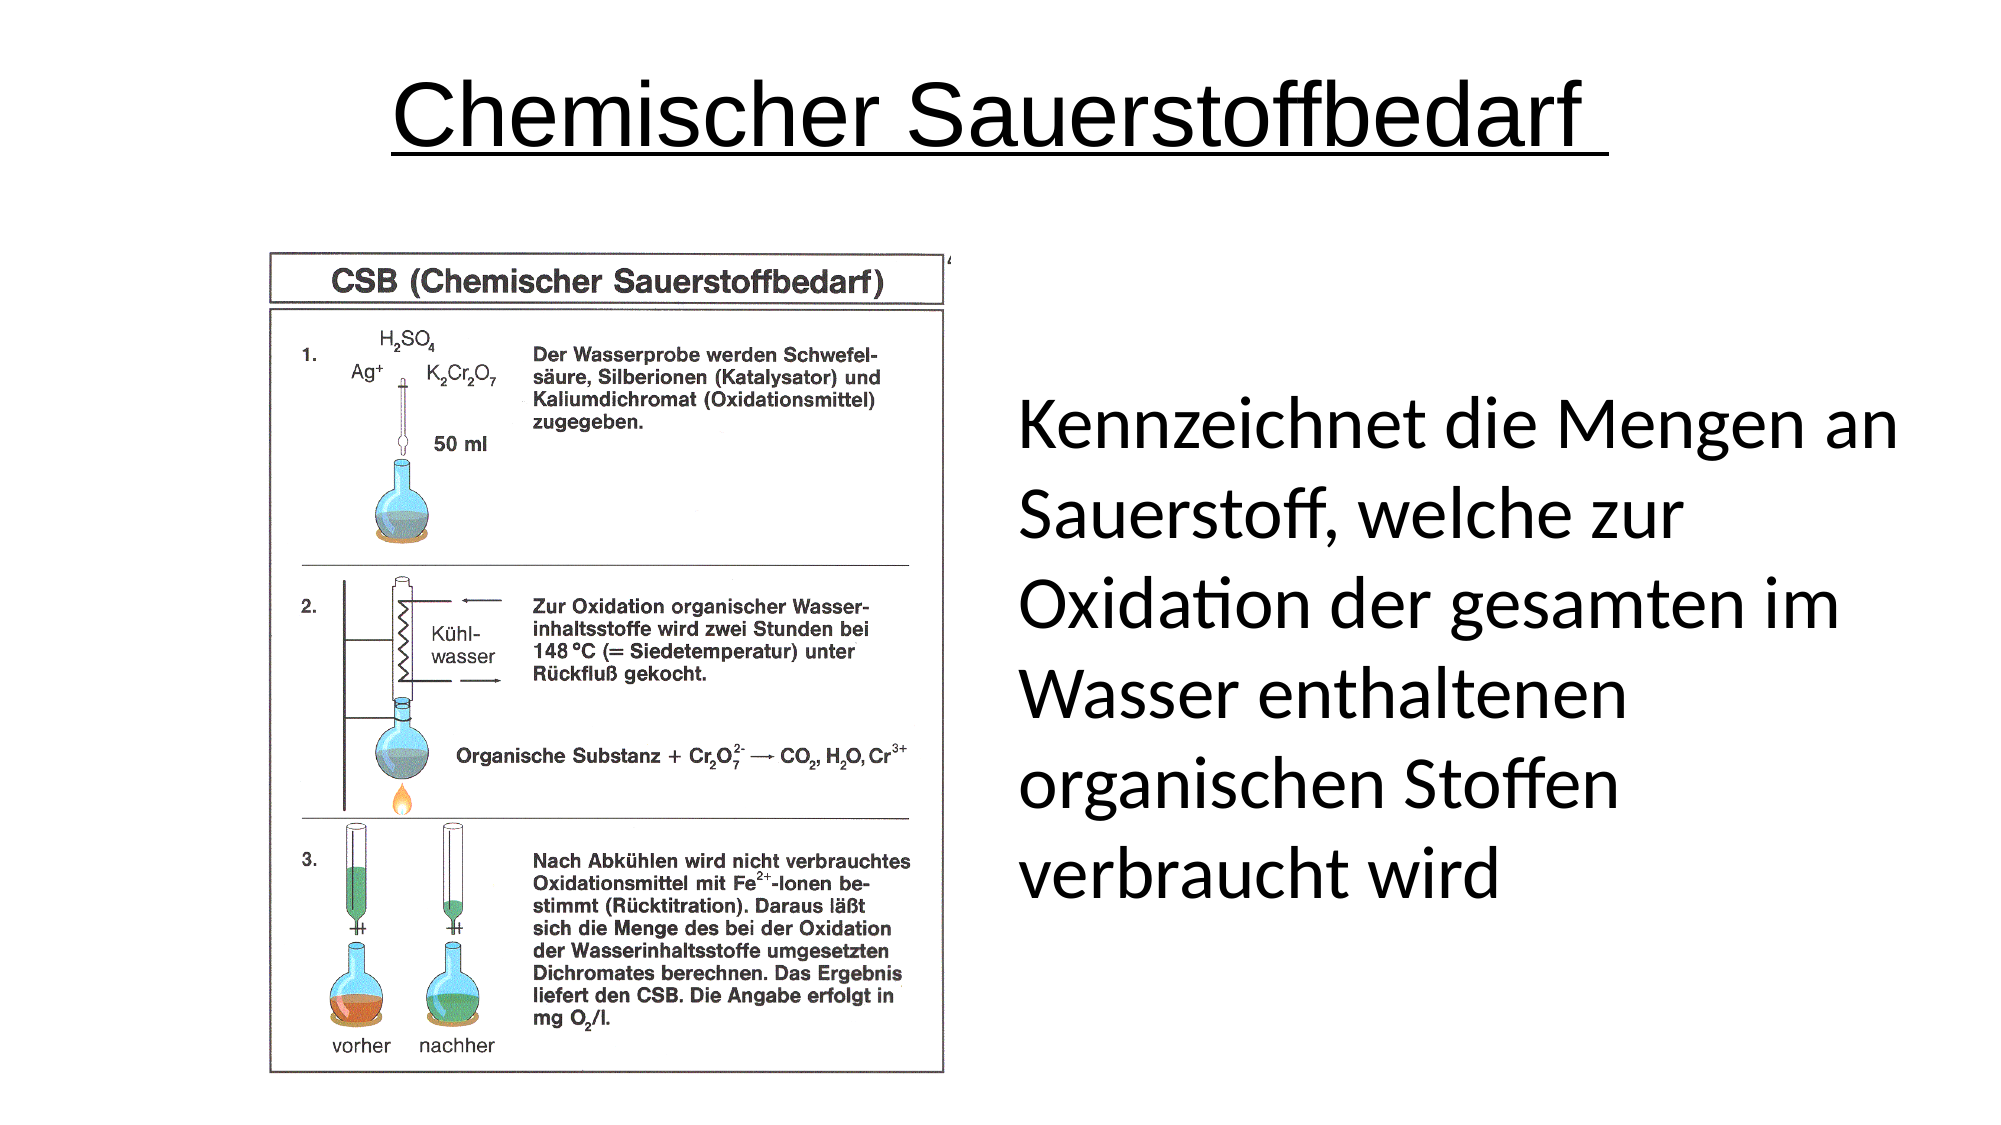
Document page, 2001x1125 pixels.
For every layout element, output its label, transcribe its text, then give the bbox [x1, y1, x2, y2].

picture [263, 243, 951, 1079]
title Chemischer Sauerstoffbedarf [137, 59, 1863, 278]
text_box Kennzeichnet die Mengen an Sauerstoff, welche zur Oxidation der gesamten im Wasser enthaltenen organischen Stoffen verbraucht wird [1003, 366, 1929, 922]
